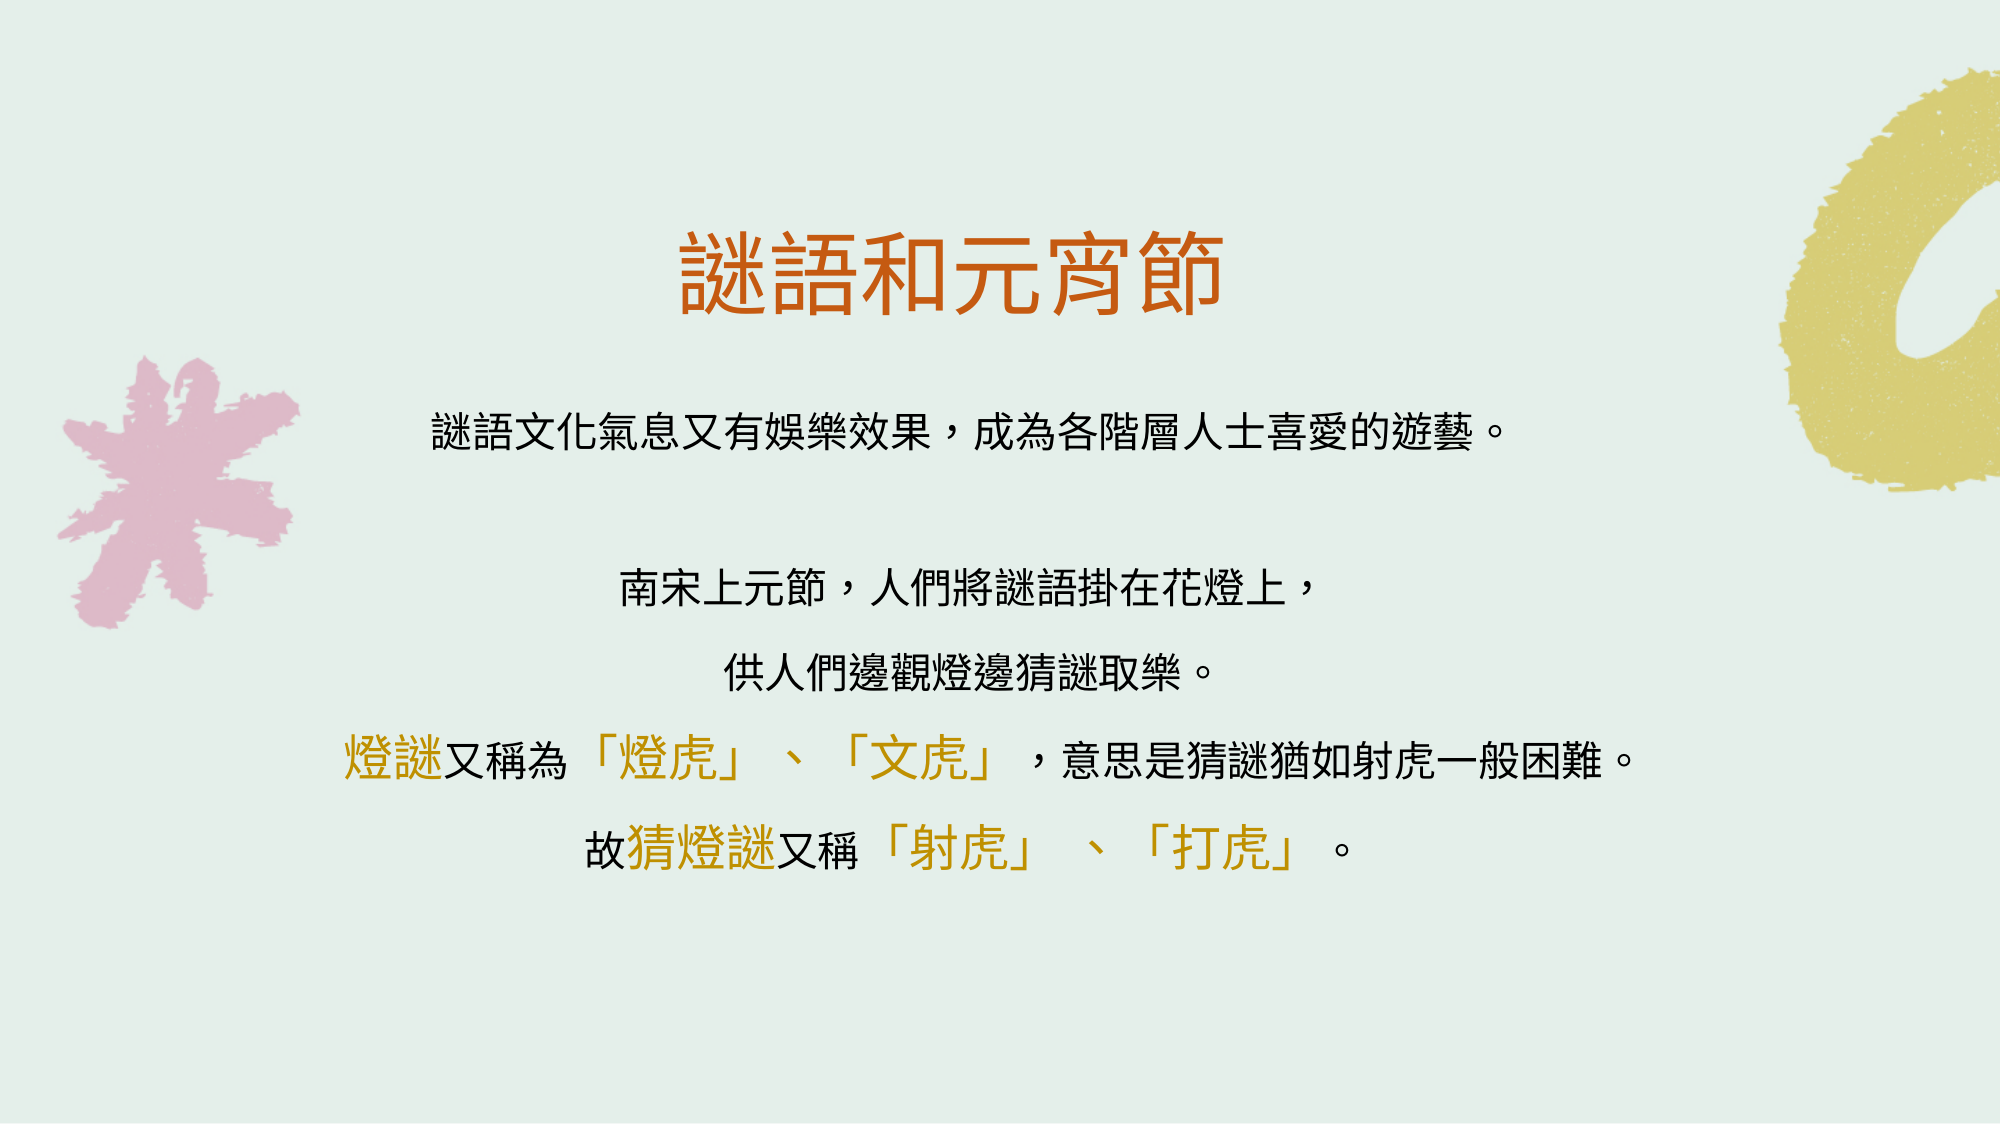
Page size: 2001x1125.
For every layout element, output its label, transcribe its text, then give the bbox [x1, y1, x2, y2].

title 謎語和元宵節 [459, 169, 1446, 353]
text_box 謎語文化氣息又有娛樂效果，成為各階層人士喜愛的遊藝。 南宋上元節，人們將謎語掛在花燈上， 供人們邊觀燈邊猜謎取樂。 燈謎又稱為「燈虎」、「文虎」，意思是猜謎猶如射虎一般困難。 故猜燈謎又稱「射虎」 、「打虎」。 [324, 353, 1623, 904]
picture [0, 0, 2000, 1125]
